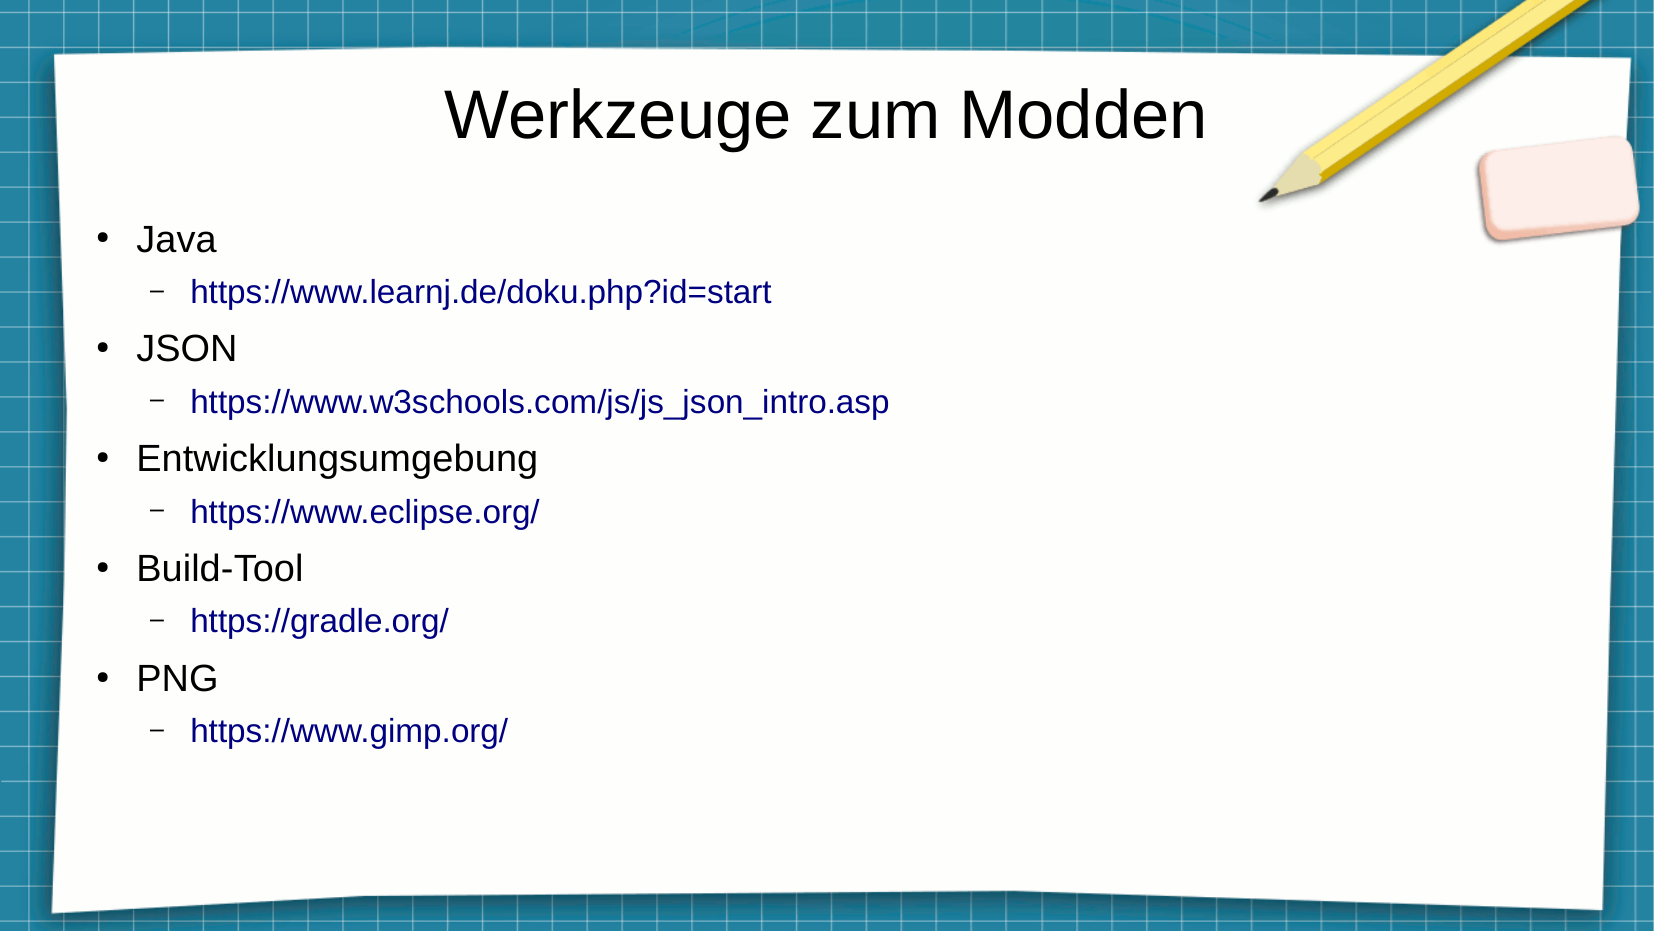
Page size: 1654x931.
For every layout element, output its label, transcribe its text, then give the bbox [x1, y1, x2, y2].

picture [0, 0, 1654, 931]
list Java https://www.learnj.de/doku.php?id=start JSON https://www.w3schools.com/js/js_json_intro.asp Entwicklungsumgebung https://www.eclipse.org/ Build-Tool https://gradle.org/ PNG https://www.gimp.org/ [82, 217, 1571, 758]
title Werkzeuge zum Modden [82, 37, 1571, 193]
